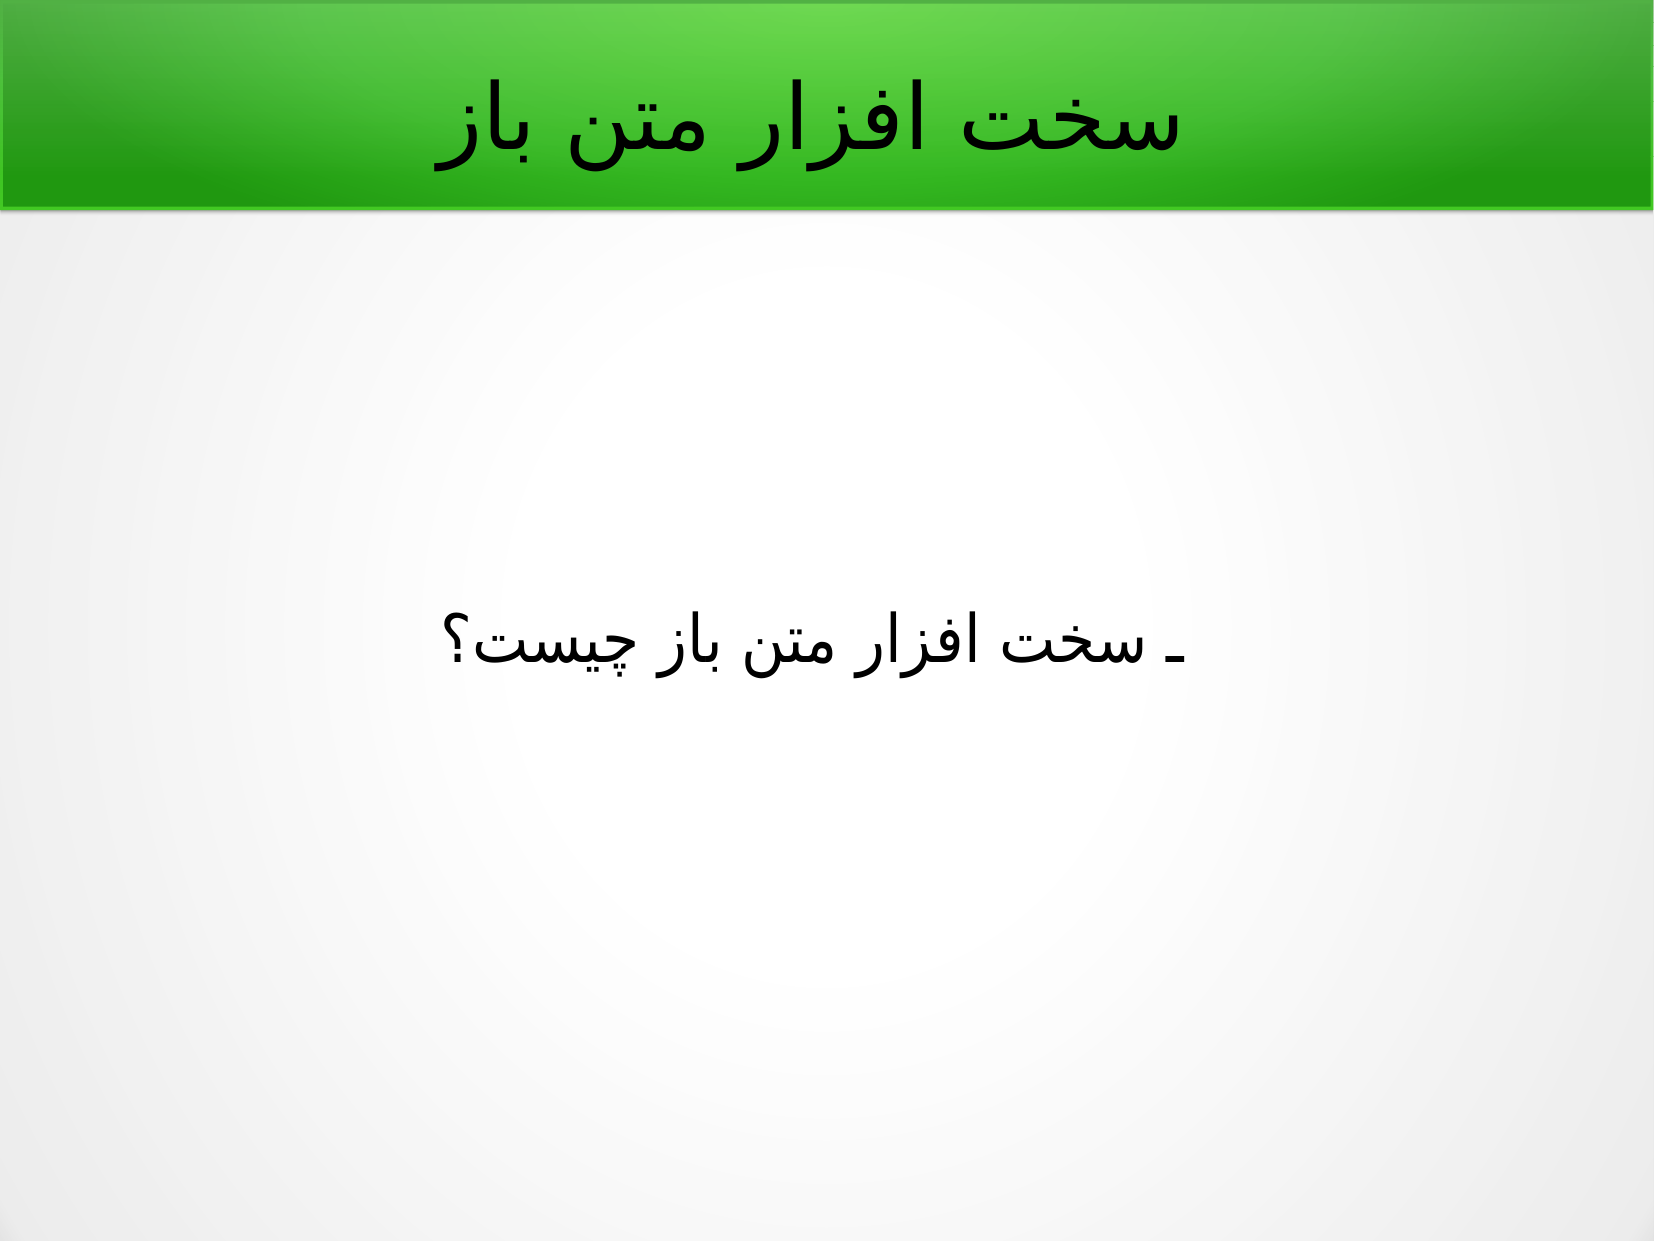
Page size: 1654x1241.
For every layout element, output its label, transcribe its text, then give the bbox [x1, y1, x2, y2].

list ـ سخت افزار متن باز چیست؟ [0, 600, 1186, 1241]
title سخت افزار متن باز [82, 47, 1571, 189]
